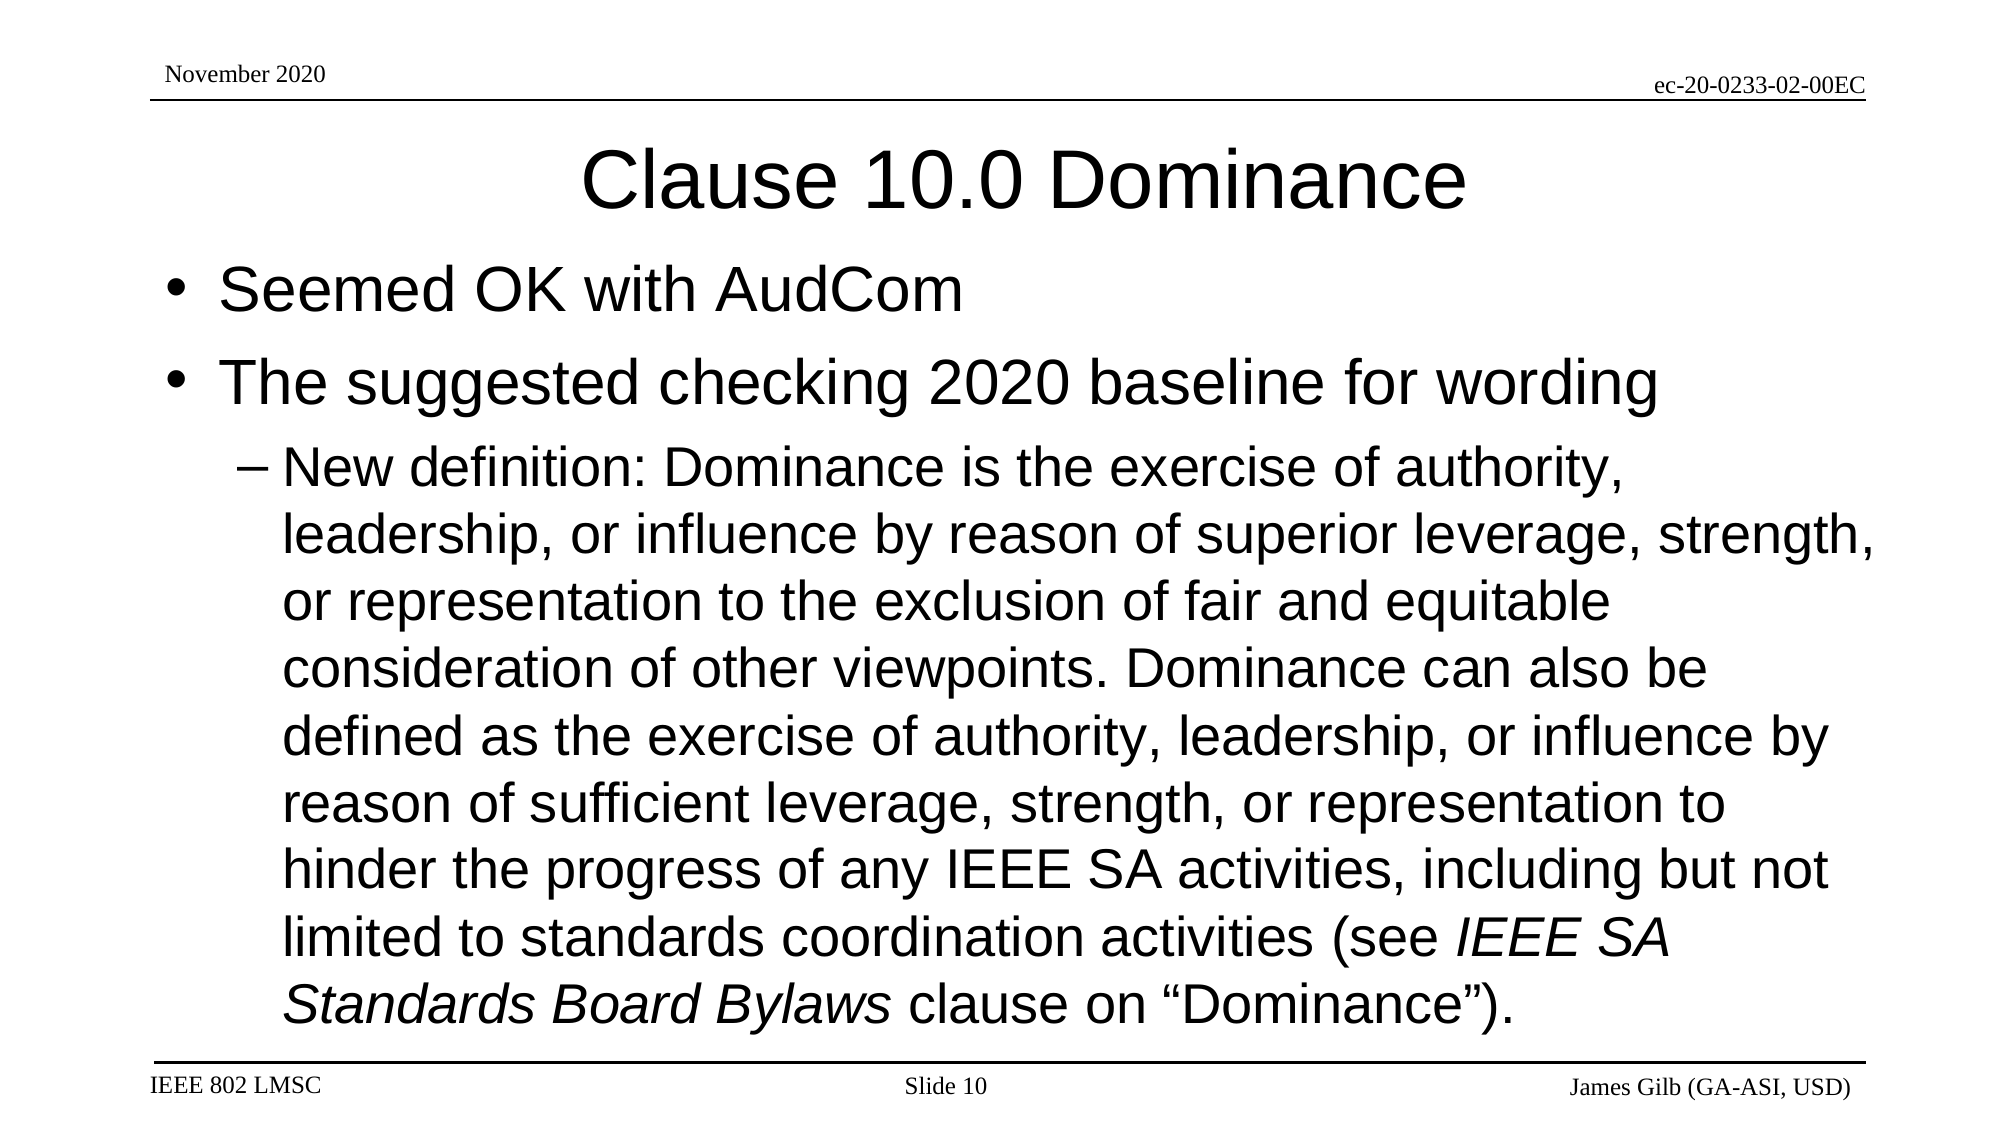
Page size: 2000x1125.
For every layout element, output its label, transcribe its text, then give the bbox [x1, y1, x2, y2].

list Seemed OK with AudCom The suggested checking 2020 baseline for wording New definition: Dominance is the exercise of authority, leadership, or influence by reason of superior leverage, strength, or representation to the exclusion of fair and equitable consideration of other viewpoints. Dominance can also be defined as the exercise of authority, leadership, or influence by reason of sufficient leverage, strength, or representation to hinder the progress of any IEEE SA activities, including but not limited to standards coordination activities (see IEEE SA Standards Board Bylaws clause on “Dominance”). [149, 239, 1900, 1051]
title Clause 10.0 Dominance [149, 112, 1900, 238]
